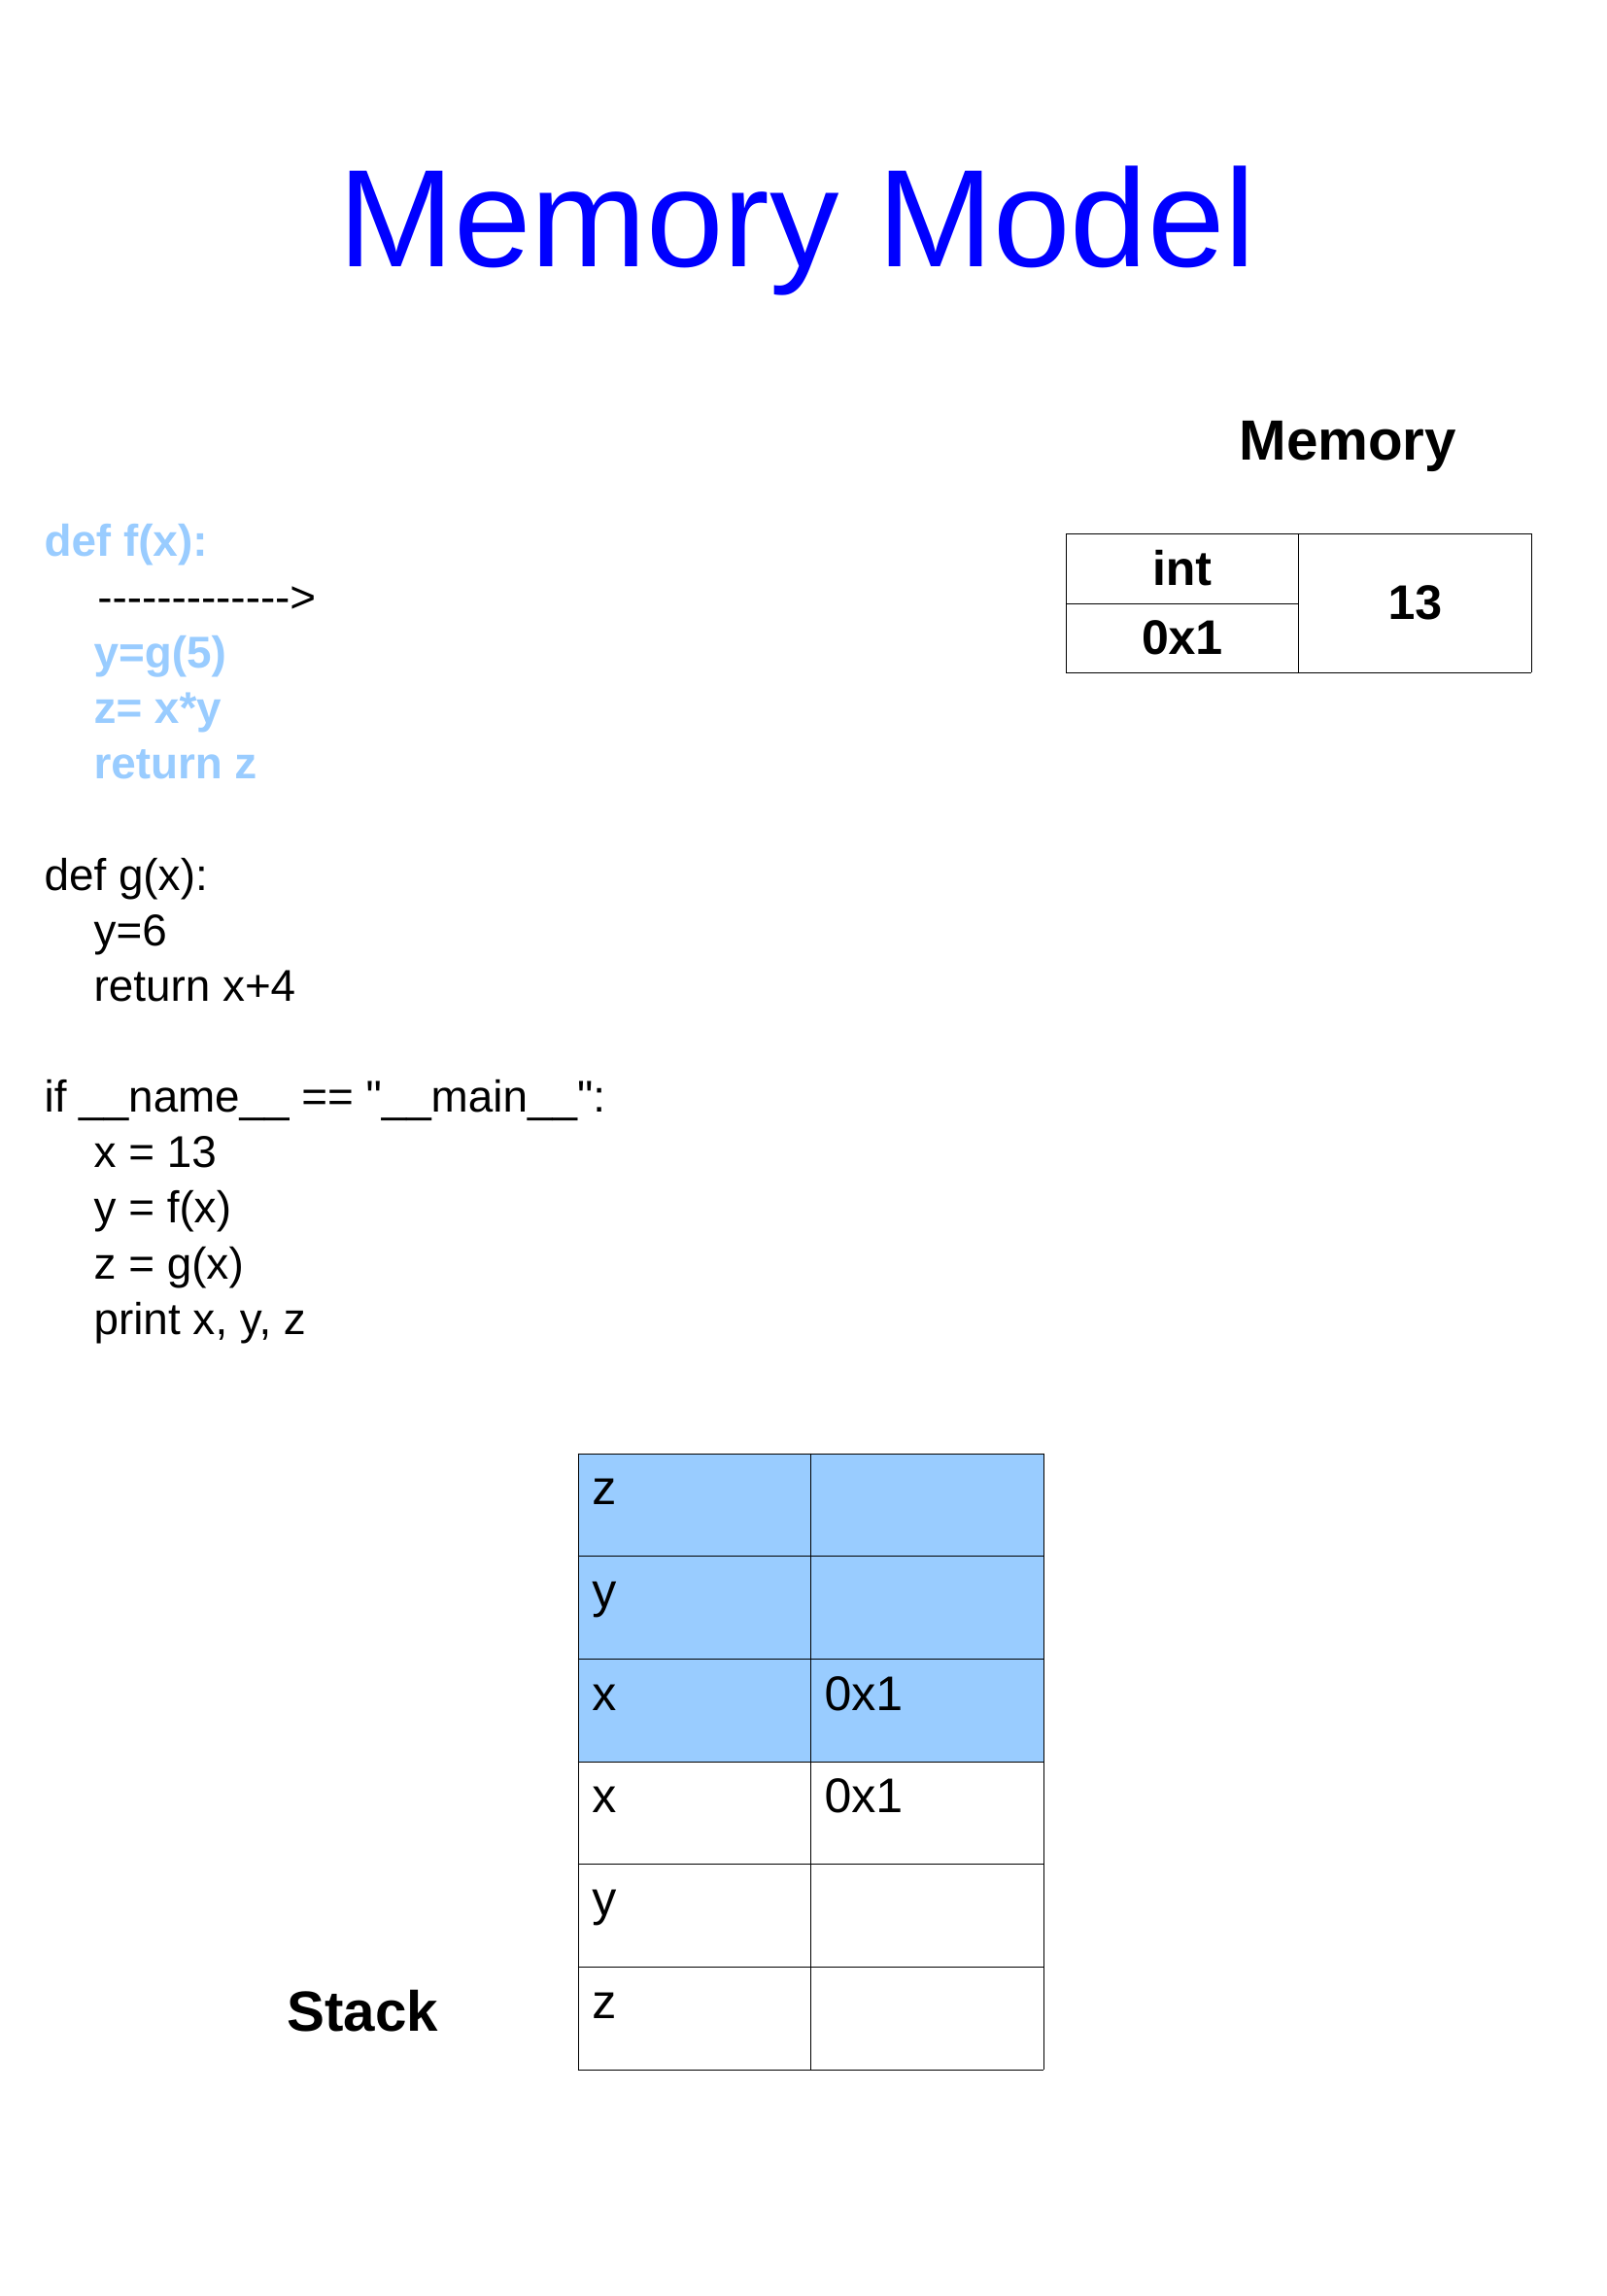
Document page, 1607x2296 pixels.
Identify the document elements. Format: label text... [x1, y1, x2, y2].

table_header 13 [1299, 534, 1531, 672]
table_cell [811, 1557, 1043, 1659]
table_header int [1067, 534, 1298, 603]
table_cell x [579, 1763, 810, 1864]
table_cell 0x1 [811, 1763, 1043, 1864]
table_cell y [579, 1557, 810, 1659]
list Memory [1170, 408, 1525, 488]
table_header [811, 1455, 1043, 1556]
table_cell 0x1 [811, 1660, 1043, 1762]
table_cell 0x1 [1067, 604, 1298, 672]
table_cell [811, 1968, 1043, 2070]
title Memory Model [74, 108, 1521, 328]
table_cell [811, 1865, 1043, 1967]
list Stack [218, 1979, 488, 2066]
table_cell z [579, 1968, 810, 2070]
table_header z [579, 1455, 810, 1556]
table_cell y [579, 1865, 810, 1967]
table_cell x [579, 1660, 810, 1762]
list def f(x): -------------> y=g(5) z= x*y return z def g(x): y=6 return x+4 if __name__ == "__main__": x = 13 y = f(x) z = g(x) print x, y, z [28, 516, 632, 1345]
